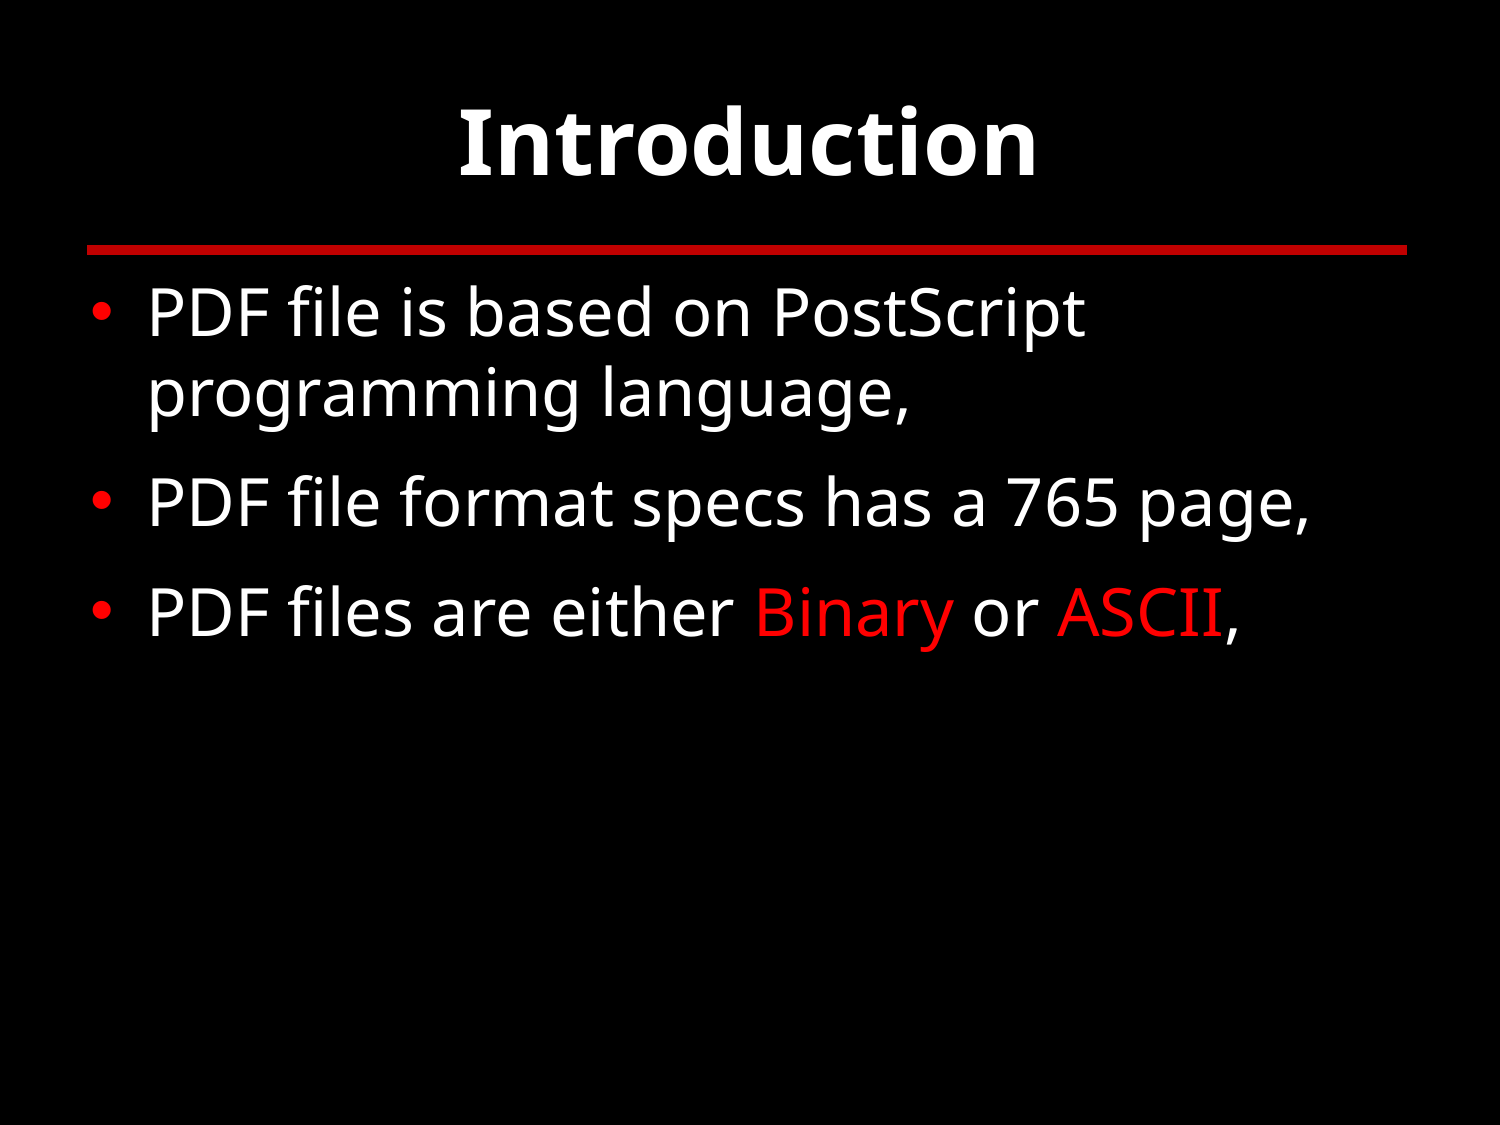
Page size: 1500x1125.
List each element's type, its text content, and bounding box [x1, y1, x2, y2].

list PDF file is based on PostScript programming language, PDF file format specs has a 765 page, PDF files are either Binary or ASCII, [75, 262, 1425, 1005]
title Introduction [75, 45, 1425, 233]
